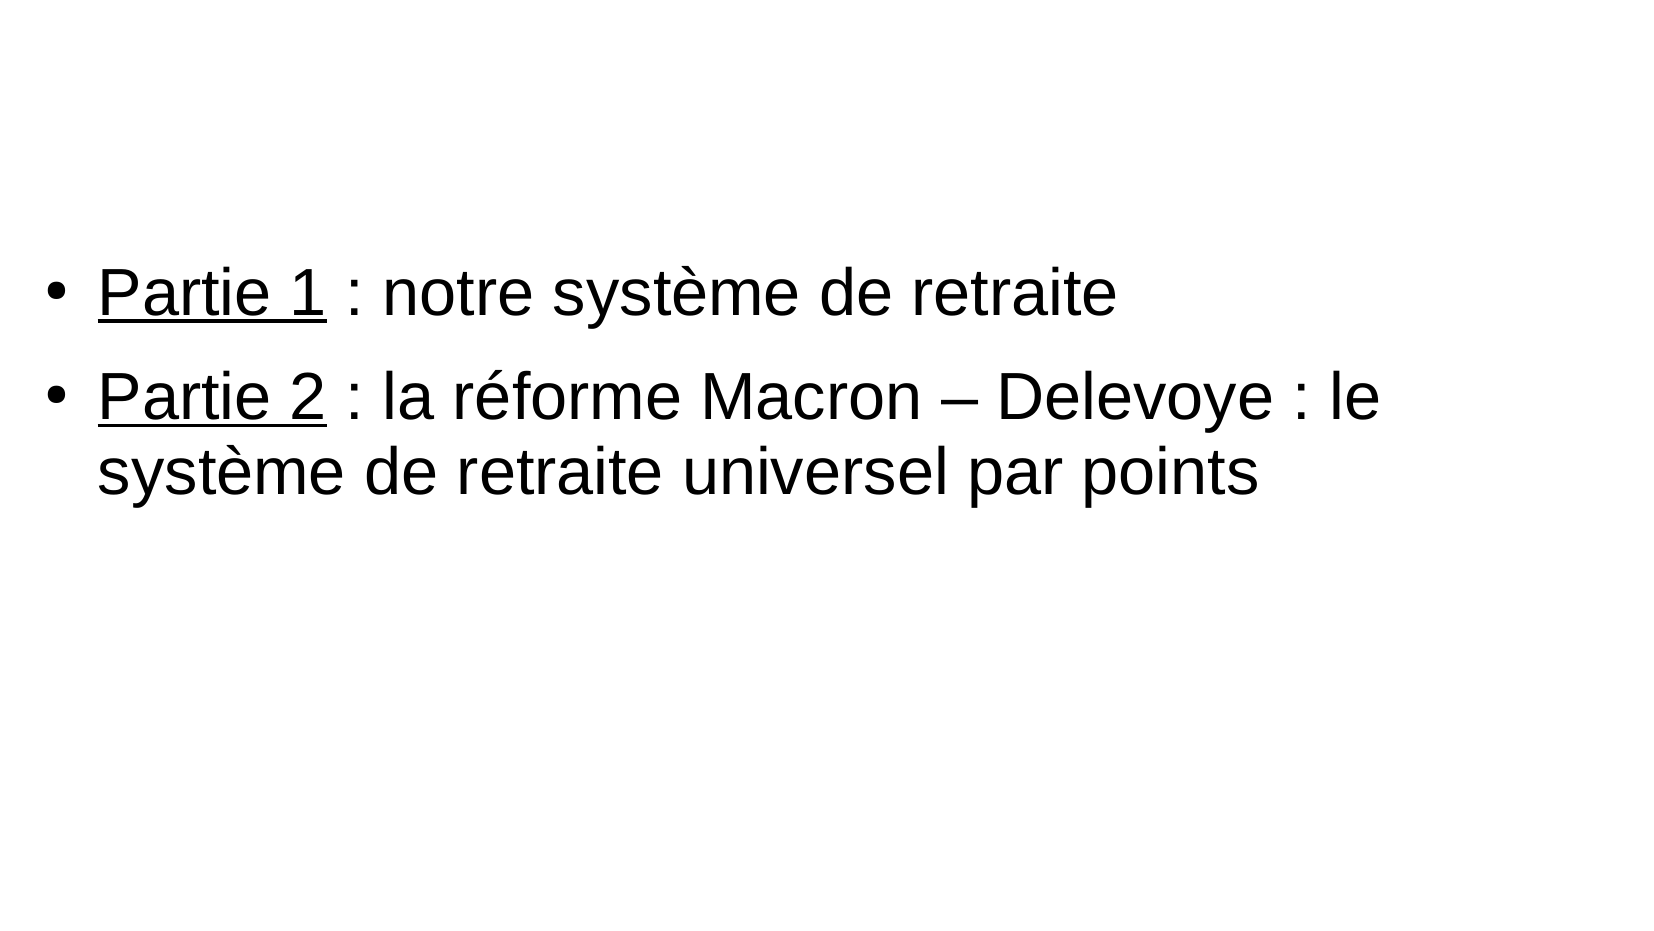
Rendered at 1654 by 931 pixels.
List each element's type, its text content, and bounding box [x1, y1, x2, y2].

list Partie 1 : notre système de retraite Partie 2 : la réforme Macron – Delevoye : le système de retraite universel par points [26, 255, 1591, 795]
